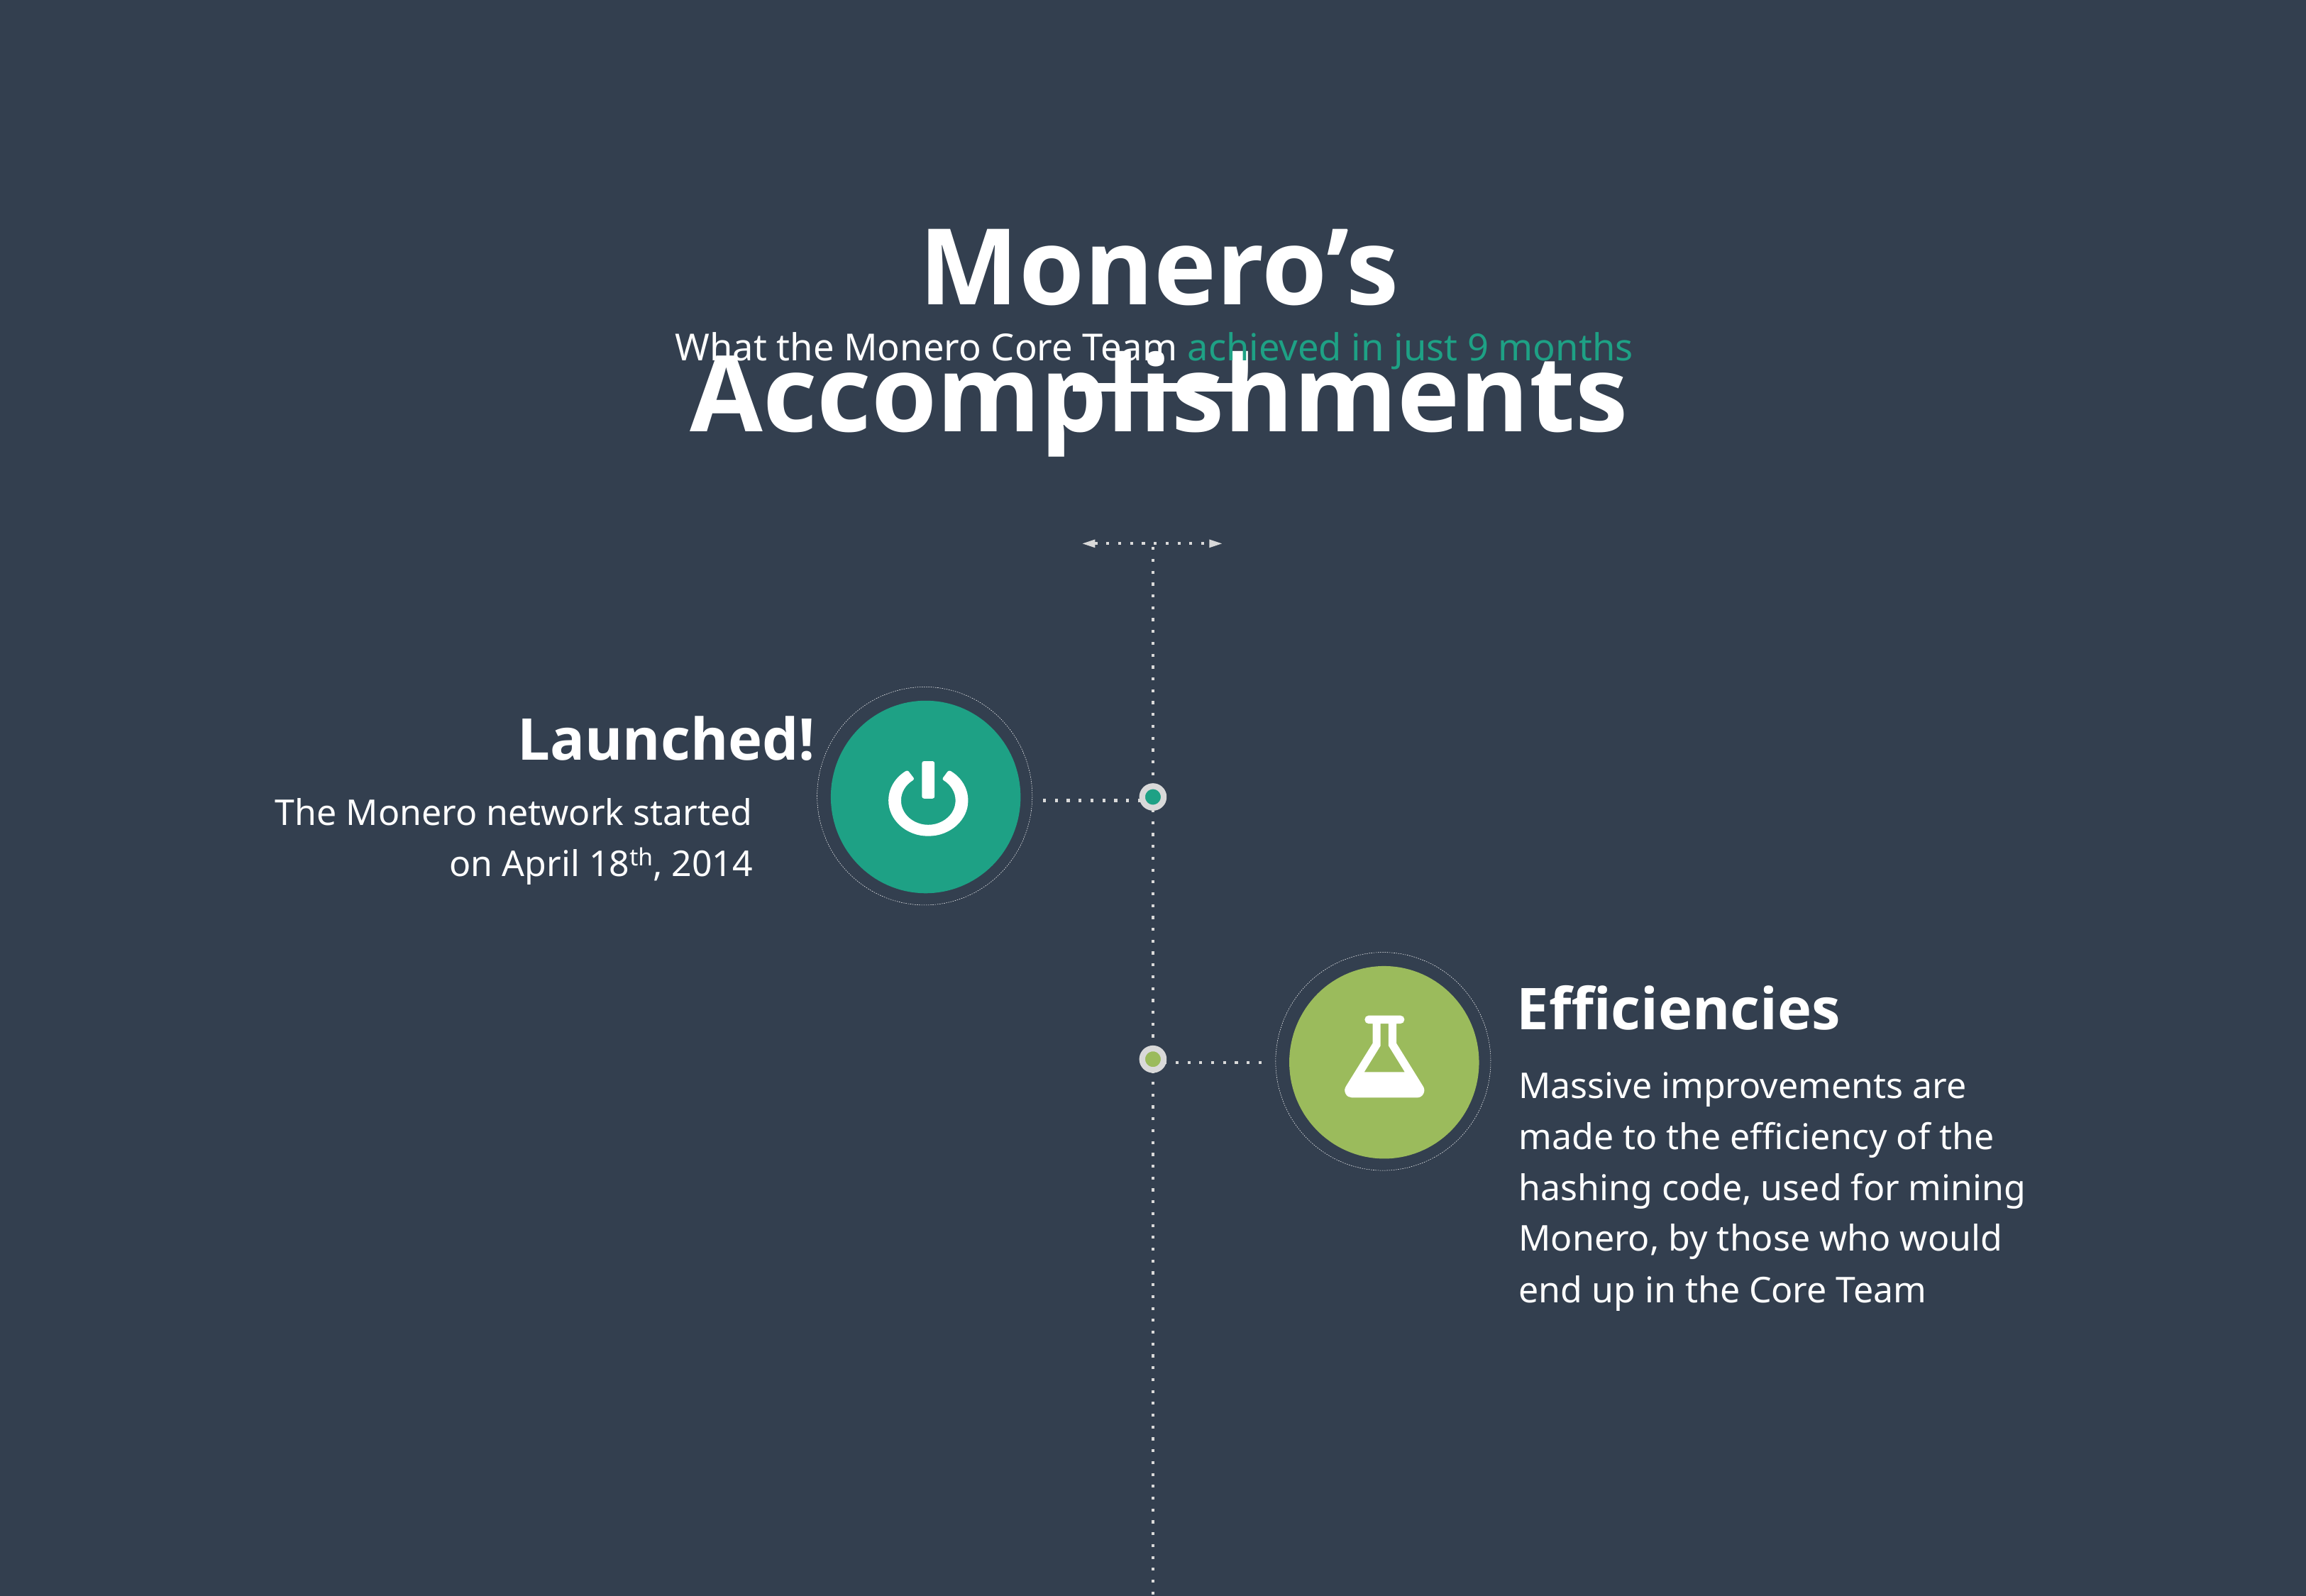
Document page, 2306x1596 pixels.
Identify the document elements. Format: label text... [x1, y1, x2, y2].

text_box Monero’s Accomplishments [437, 195, 1881, 460]
text_box [1142, 786, 1164, 808]
text_box Efficiencies [1499, 963, 1831, 1051]
text_box [830, 700, 1021, 894]
text_box [1142, 1048, 1164, 1070]
text_box What the Monero Core Team achieved in just 9 months [540, 304, 1769, 384]
text_box [1289, 965, 1479, 1159]
text_box Launched! [500, 694, 808, 782]
text_box The Monero network started on April 18th, 2014 [258, 772, 806, 892]
text_box [1073, 384, 1236, 392]
text_box Massive improvements are made to the efficiency of the hashing code, used for mining Monero, by those who would end up in the Core Team [1501, 1045, 2075, 1268]
